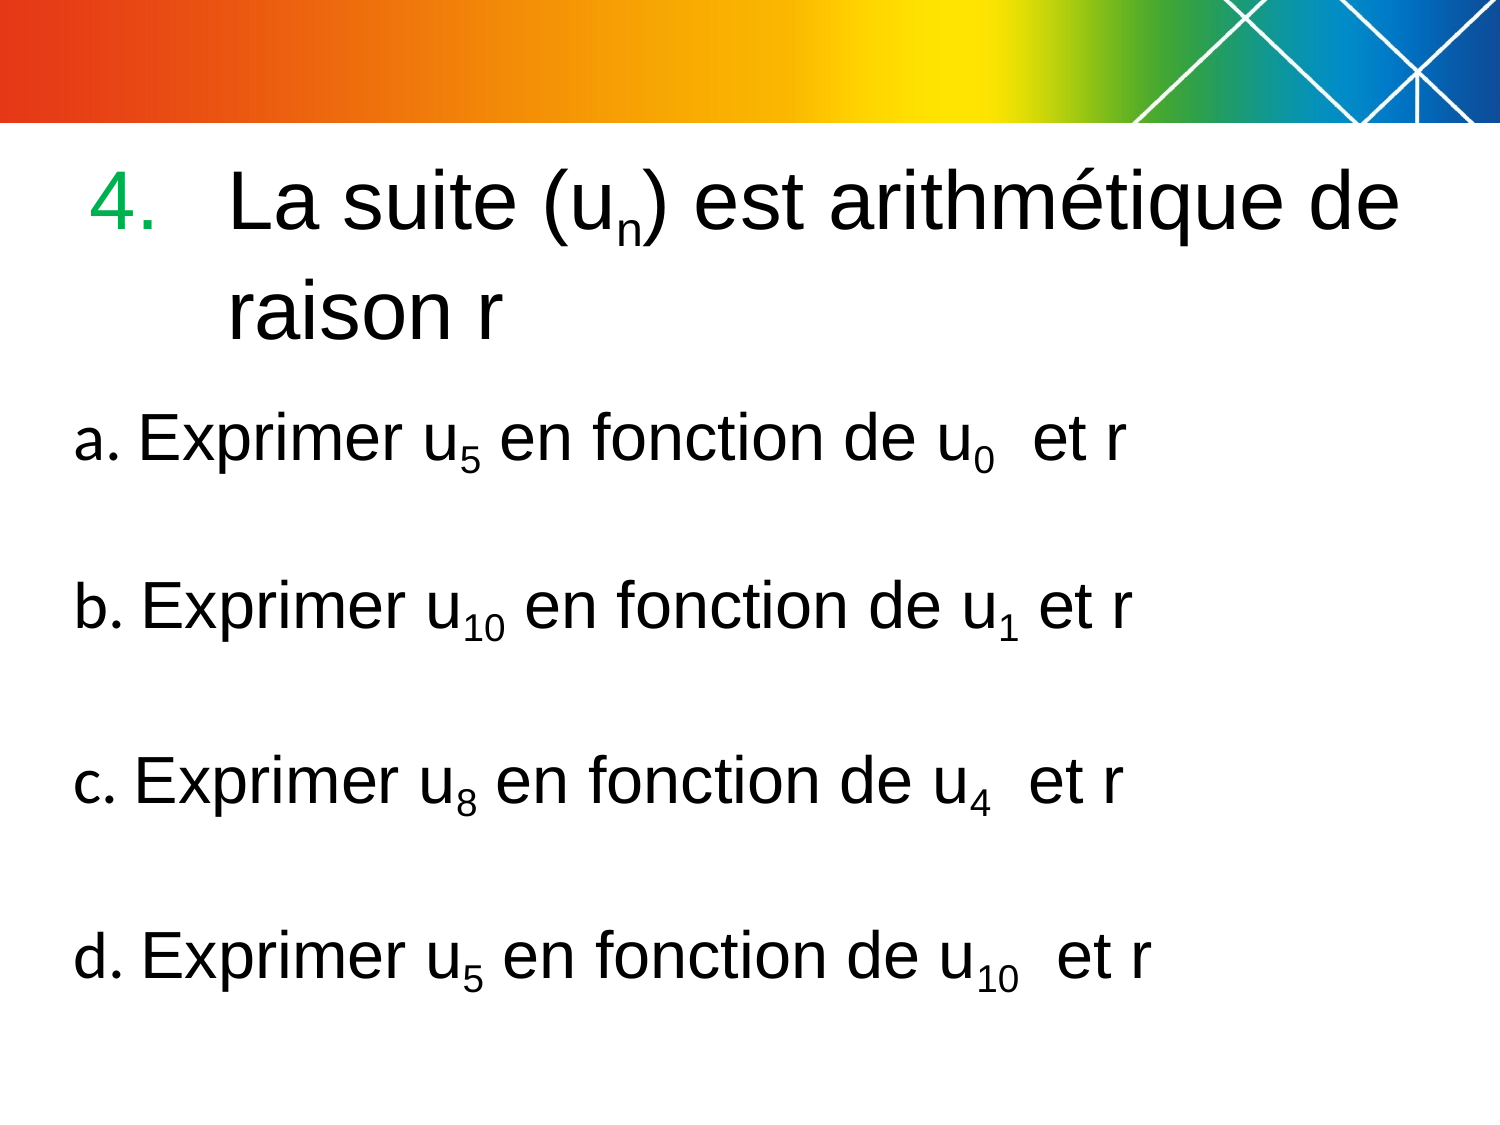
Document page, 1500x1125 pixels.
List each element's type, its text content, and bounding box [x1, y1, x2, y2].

text_box La suite (un) est arithmétique de raison r [74, 163, 1500, 338]
picture [0, 0, 1358, 123]
picture [1340, 0, 1500, 123]
text_box a. Exprimer u5 en fonction de u0 et r b. Exprimer u10 en fonction de u1 et r c. Exprimer u8 en fonction de u4 et r d. Exprimer u5 en fonction de u10 et r [58, 386, 1294, 1125]
